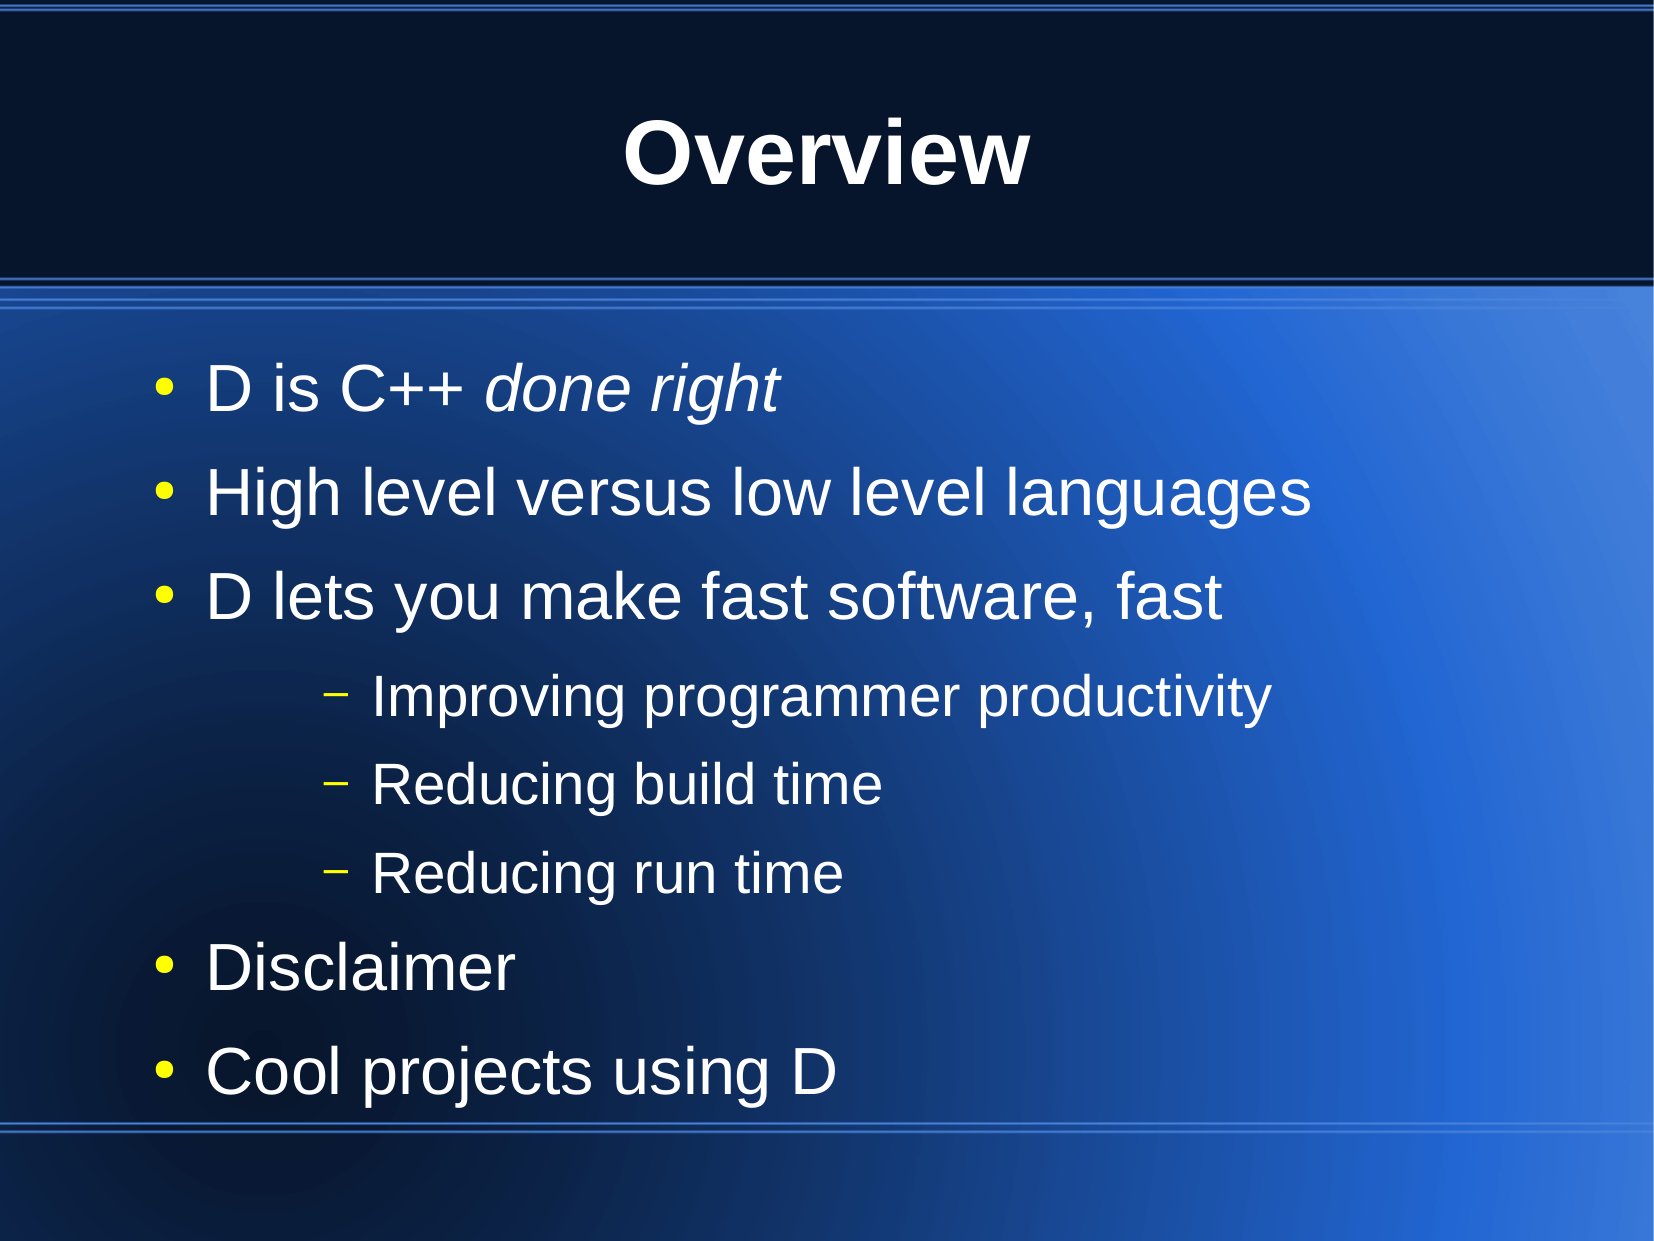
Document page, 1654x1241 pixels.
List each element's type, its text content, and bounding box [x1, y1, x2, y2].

list D is C++ done right High level versus low level languages D lets you make fast software, fast Improving programmer productivity Reducing build time Reducing run time Disclaimer Cool projects using D [134, 350, 1516, 1133]
picture [0, 0, 1654, 1241]
title Overview [82, 49, 1571, 257]
